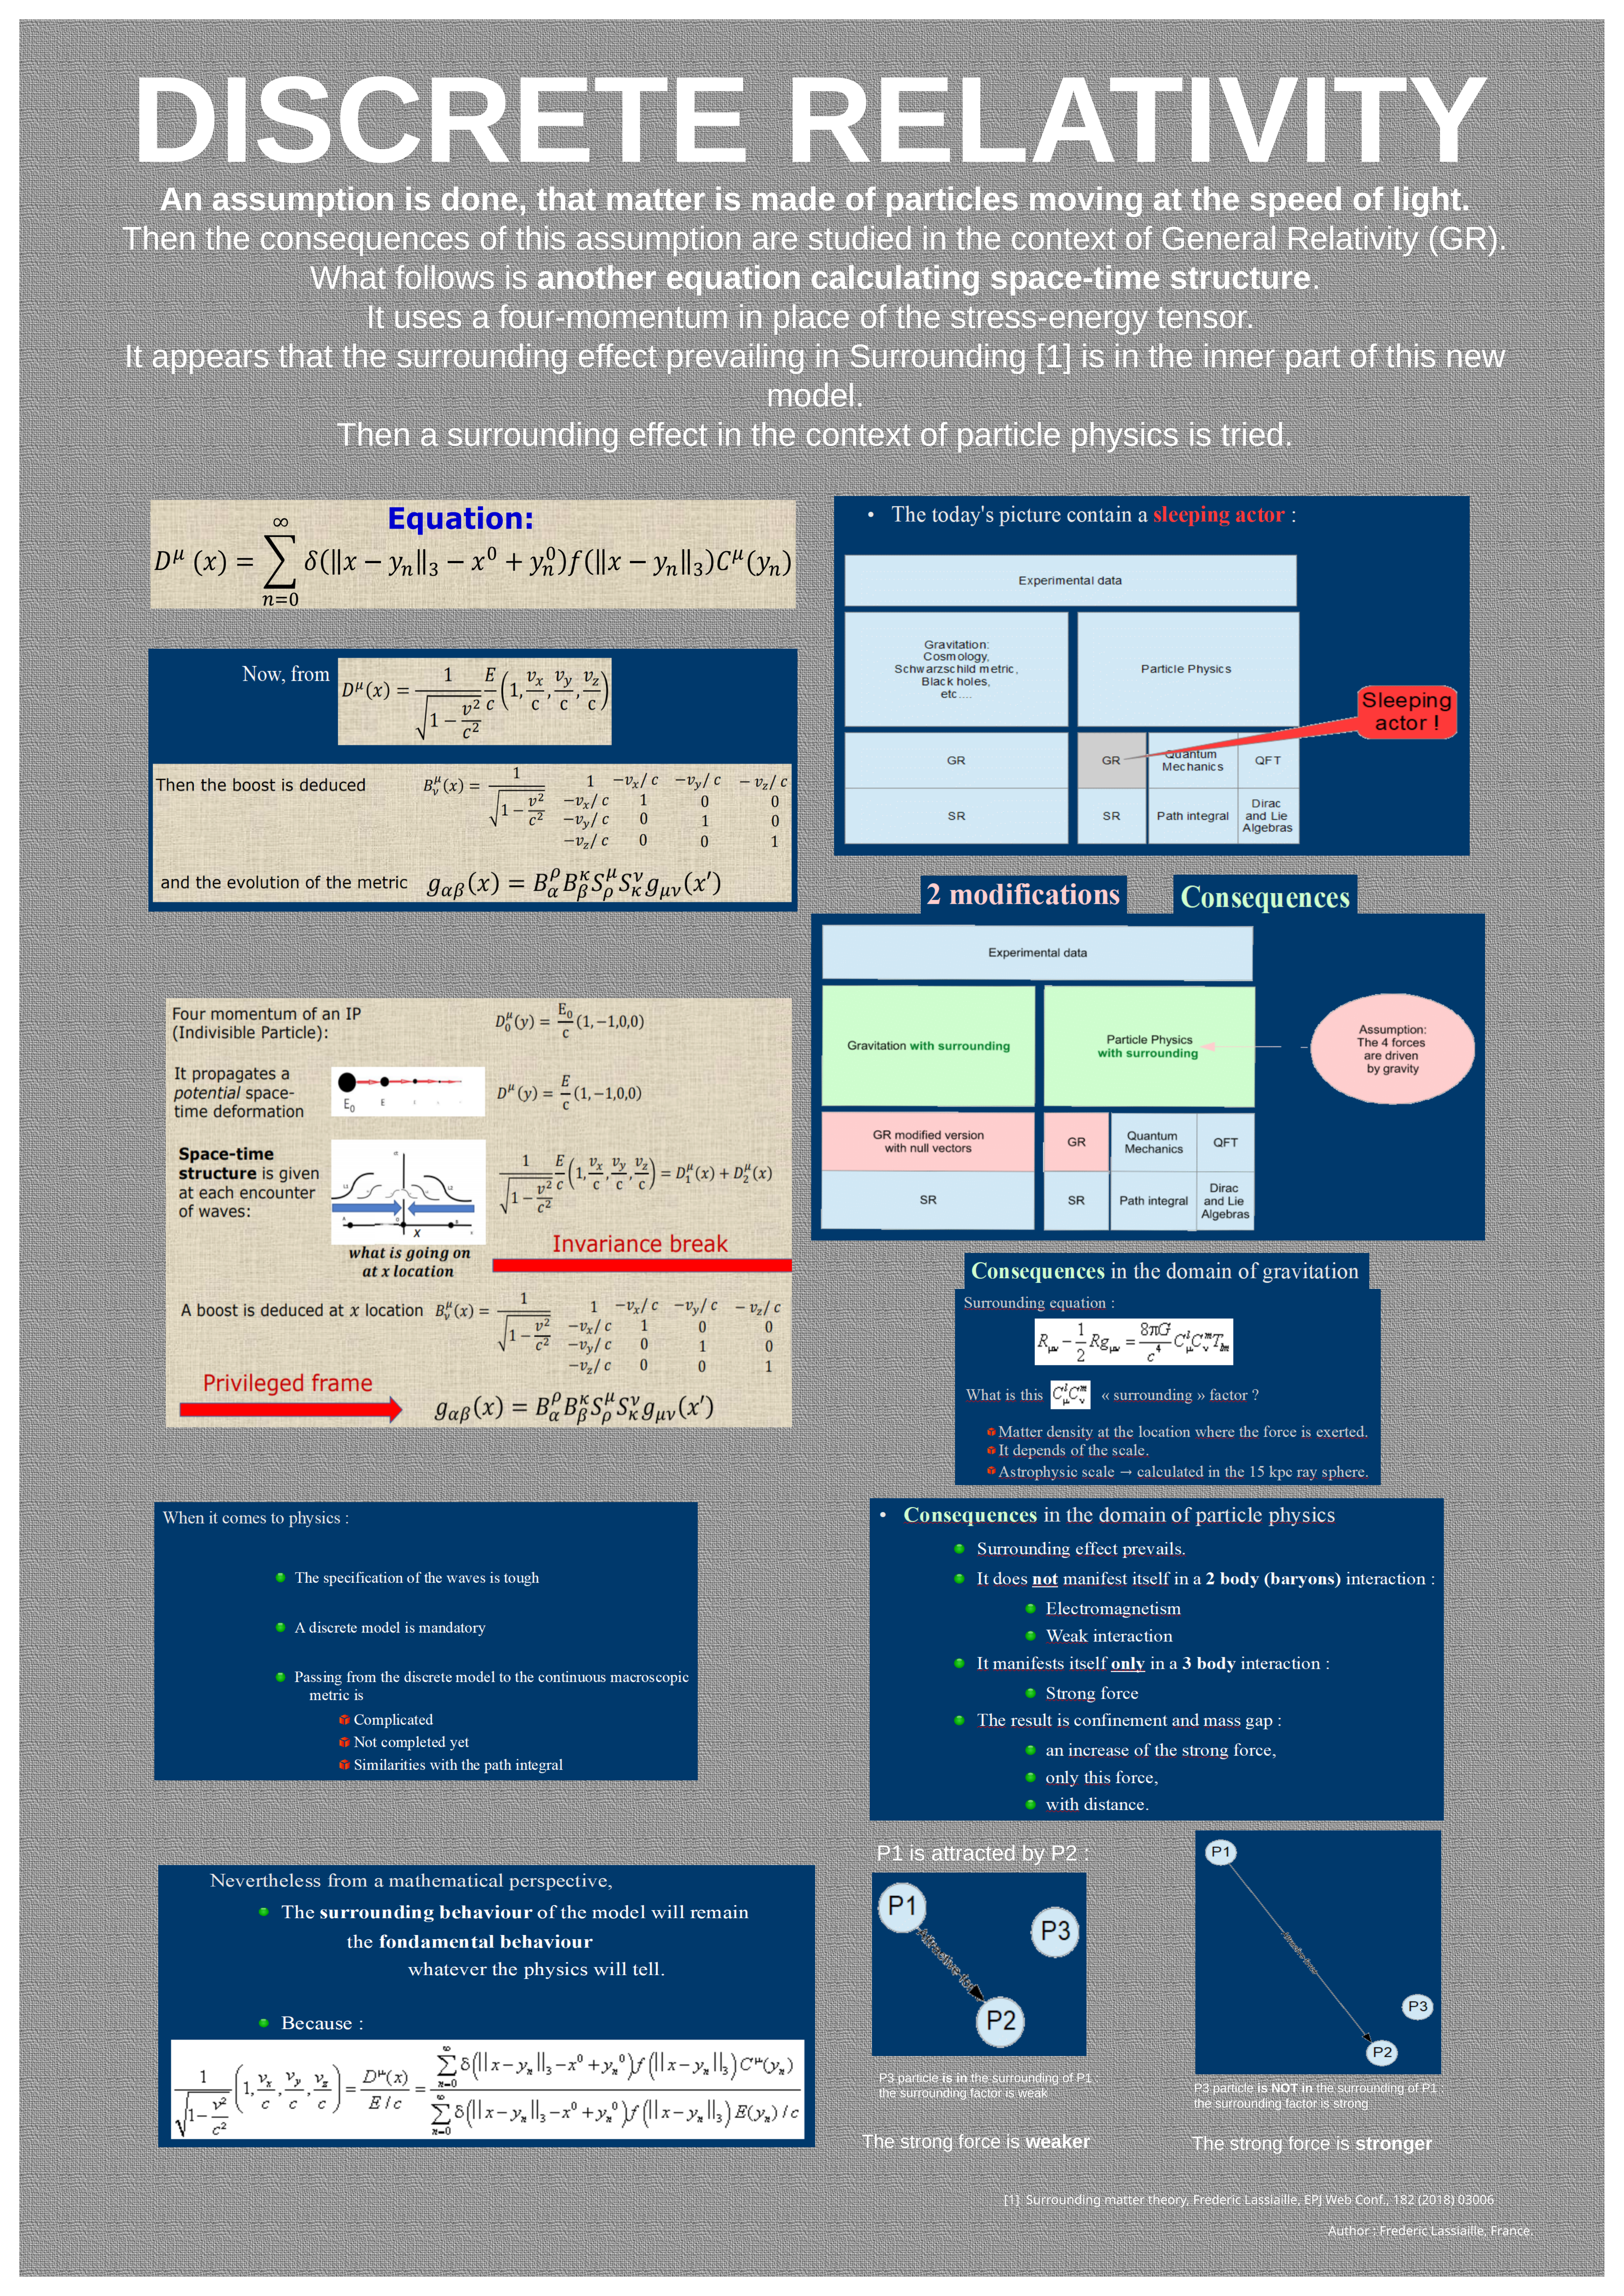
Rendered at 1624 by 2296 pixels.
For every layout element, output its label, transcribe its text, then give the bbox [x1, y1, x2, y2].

text_box The strong force is stronger [1187, 2129, 1479, 2156]
text_box [1] Surrounding matter theory, Frederic Lassiaille, EPJ Web Conf., 182 (2018) 03006 [999, 2189, 1593, 2209]
text_box P1 is attracted by P2 : [872, 1836, 1124, 1867]
text_box Author : Frederic Lassiaille, France. [1323, 2220, 1597, 2240]
text_box P3 particle is NOT in the surrounding of P1 : the surrounding factor is strong [1189, 2077, 1450, 2113]
text_box The strong force is weaker [857, 2126, 1147, 2154]
text_box P3 particle is in the surrounding of P1 : the surrounding factor is weak [874, 2067, 1114, 2102]
picture [19, 19, 1605, 2277]
title DISCRETE RELATIVITY [118, 51, 1504, 175]
text_box An assumption is done, that matter is made of particles moving at the speed of light. Then the consequences of this assumption are studied in the context of General Relativity (GR). What follows is another equation calculating space-time structure. It uses a four-momentum in place of the stress-energy tensor. It appears that the surrounding effect prevailing in Surrounding [1] is in the inner part of this new model. Then a surrounding effect in the context of particle physics is tried. [95, 175, 1536, 455]
